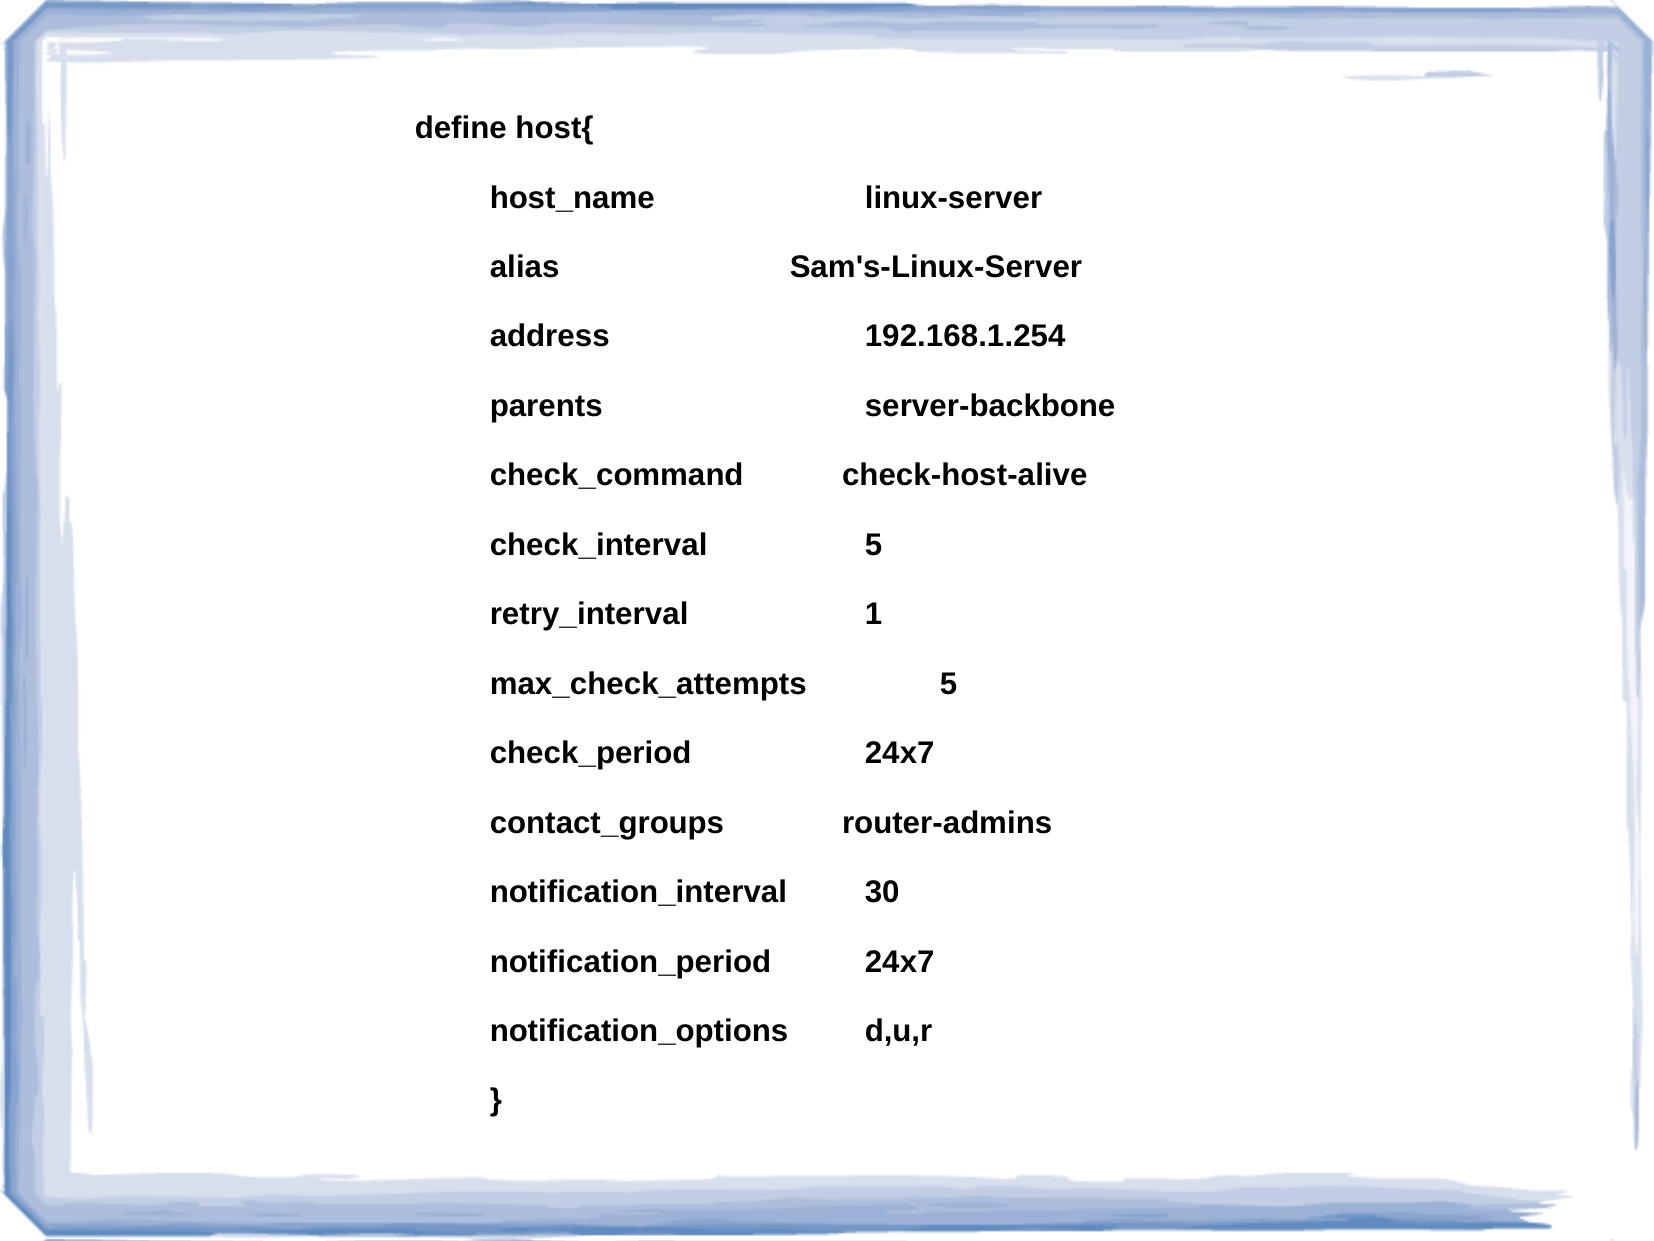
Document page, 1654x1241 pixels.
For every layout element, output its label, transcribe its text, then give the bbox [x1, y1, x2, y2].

picture [0, 0, 1654, 1241]
text_box define host{ host_name linux-server alias Sam's-Linux-Server address 192.168.1.254 parents server-backbone check_command check-host-alive check_interval 5 retry_interval 1 max_check_attempts 5 check_period 24x7 contact_groups router-admins notification_interval 30 notification_period 24x7 notification_options d,u,r } [400, 102, 1131, 1163]
